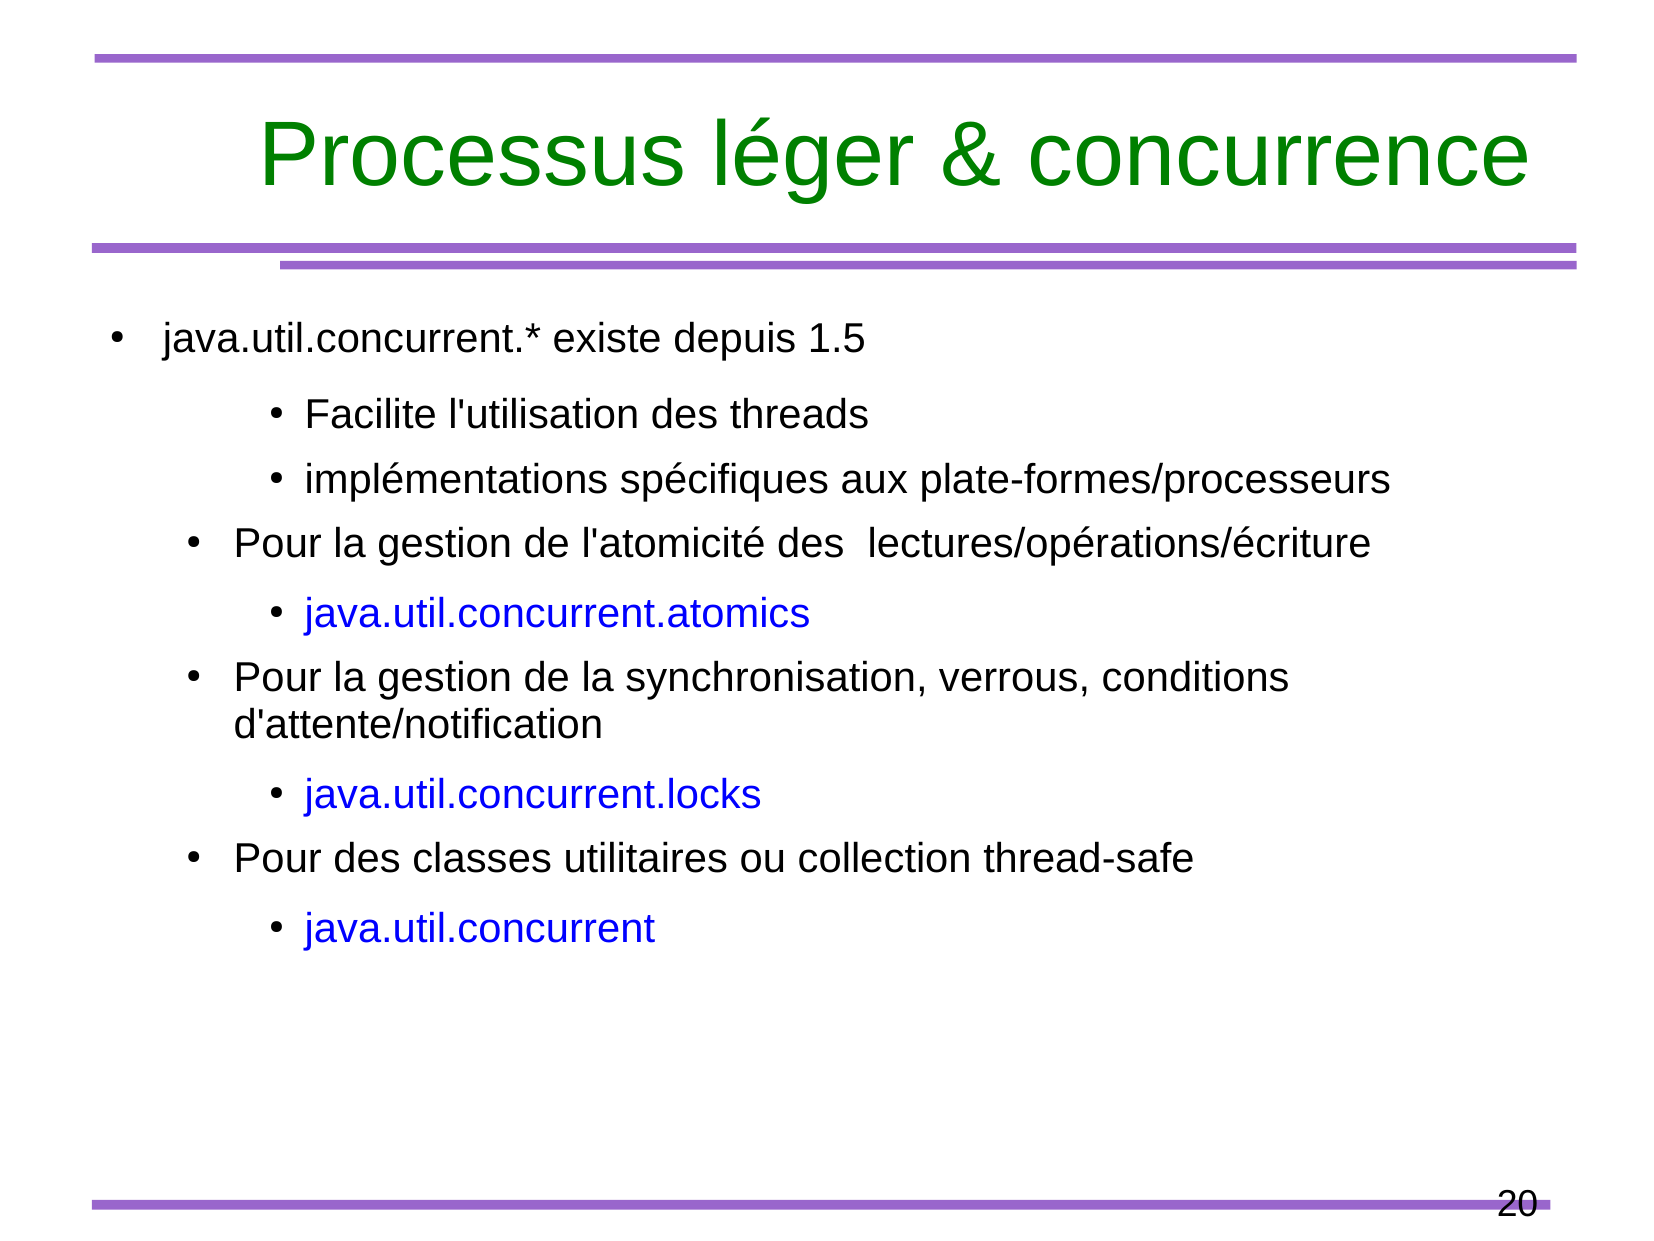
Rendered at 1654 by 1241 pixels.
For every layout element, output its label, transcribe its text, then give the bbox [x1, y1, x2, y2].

title Processus léger & concurrence [121, 49, 1534, 257]
list java.util.concurrent.* existe depuis 1.5 Facilite l'utilisation des threads implémentations spécifiques aux plate-formes/processeurs Pour la gestion de l'atomicité des lectures/opérations/écriture java.util.concurrent.atomics Pour la gestion de la synchronisation, verrous, conditions d'attente/notification java.util.concurrent.locks Pour des classes utilitaires ou collection thread-safe java.util.concurrent [92, 315, 1563, 1135]
